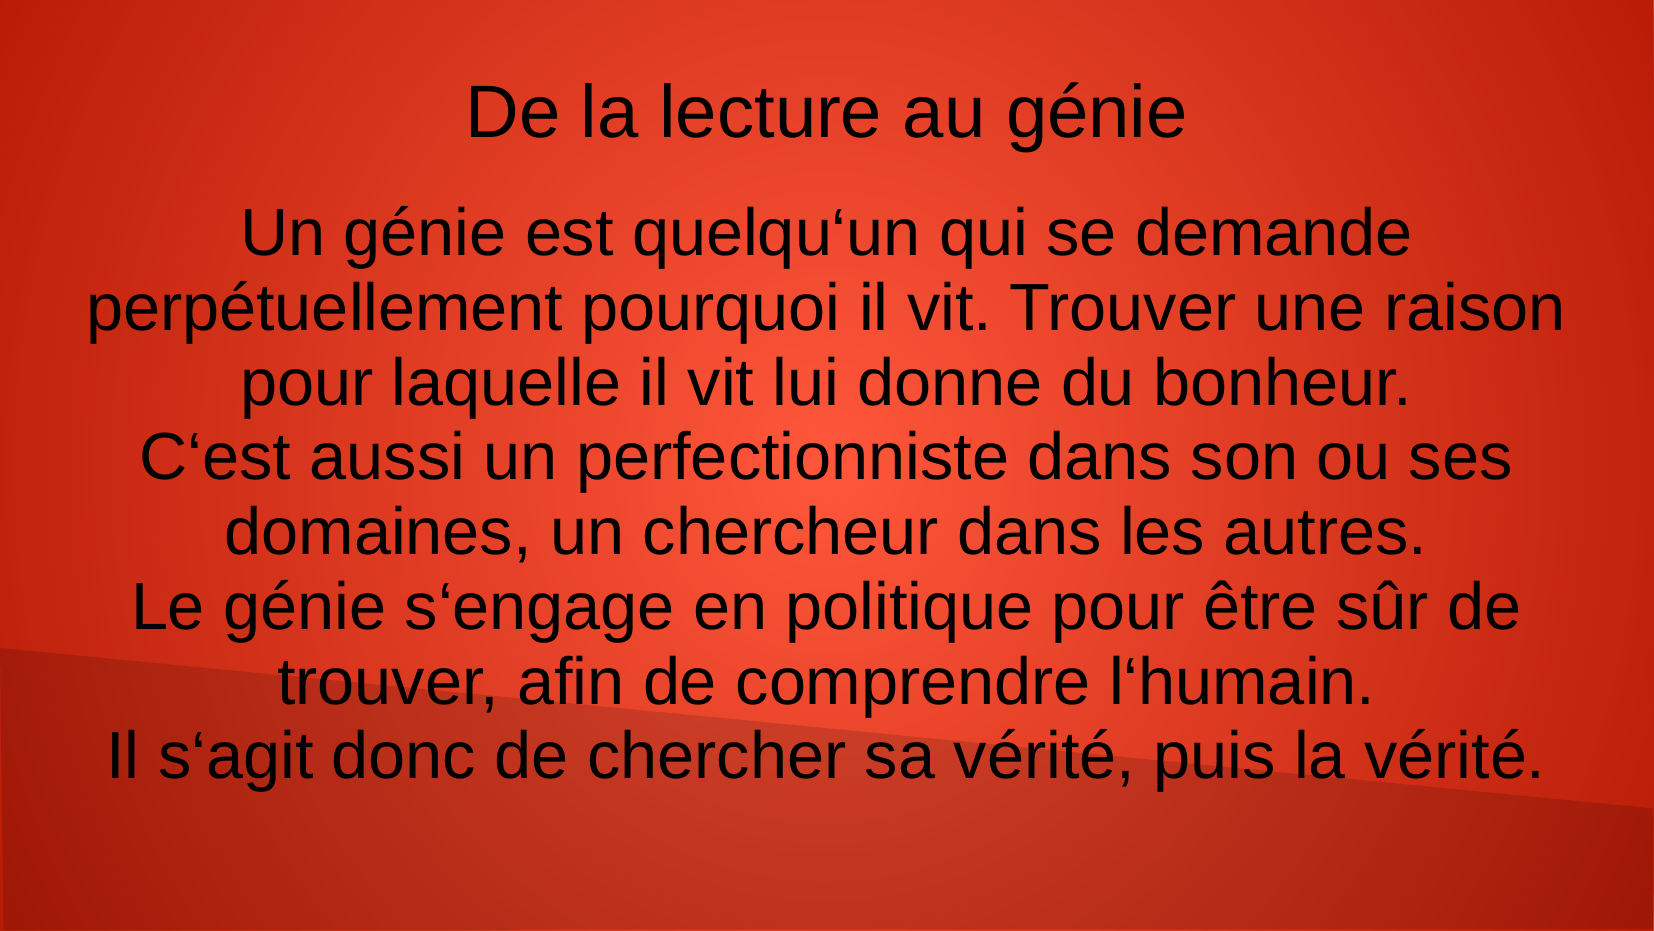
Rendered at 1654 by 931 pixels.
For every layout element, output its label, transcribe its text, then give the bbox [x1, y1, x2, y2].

title De la lecture au génie [82, 35, 1571, 189]
subtitle Un génie est quelqu‘un qui se demande perpétuellement pourquoi il vit. Trouver une raison pour laquelle il vit lui donne du bonheur. C‘est aussi un perfectionniste dans son ou ses domaines, un chercheur dans les autres. Le génie s‘engage en politique pour être sûr de trouver, afin de comprendre l‘humain. Il s‘agit donc de chercher sa vérité, puis la vérité. [82, 195, 1571, 794]
